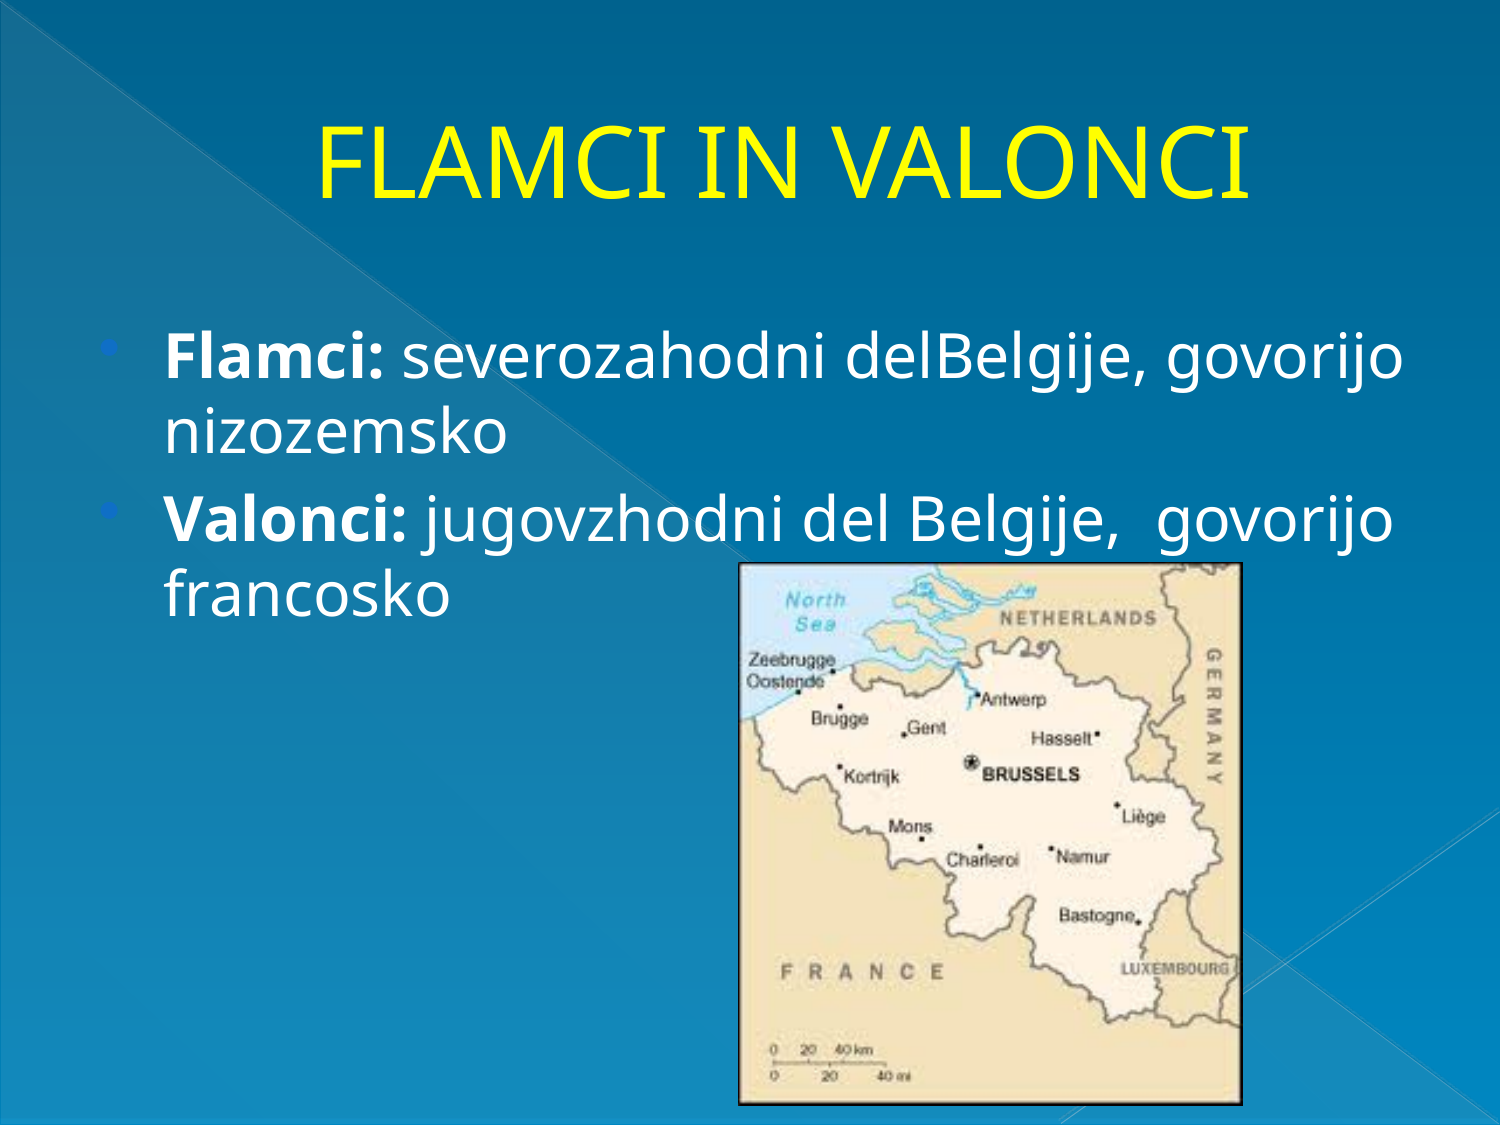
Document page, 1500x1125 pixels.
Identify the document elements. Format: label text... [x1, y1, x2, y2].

title FLAMCI IN VALONCI [23, 43, 1465, 274]
list Flamci: severozahodni delBelgije, govorijo nizozemsko Valonci: jugovzhodni del Belgije, govorijo francosko [75, 308, 1425, 1059]
picture [738, 562, 1243, 1106]
